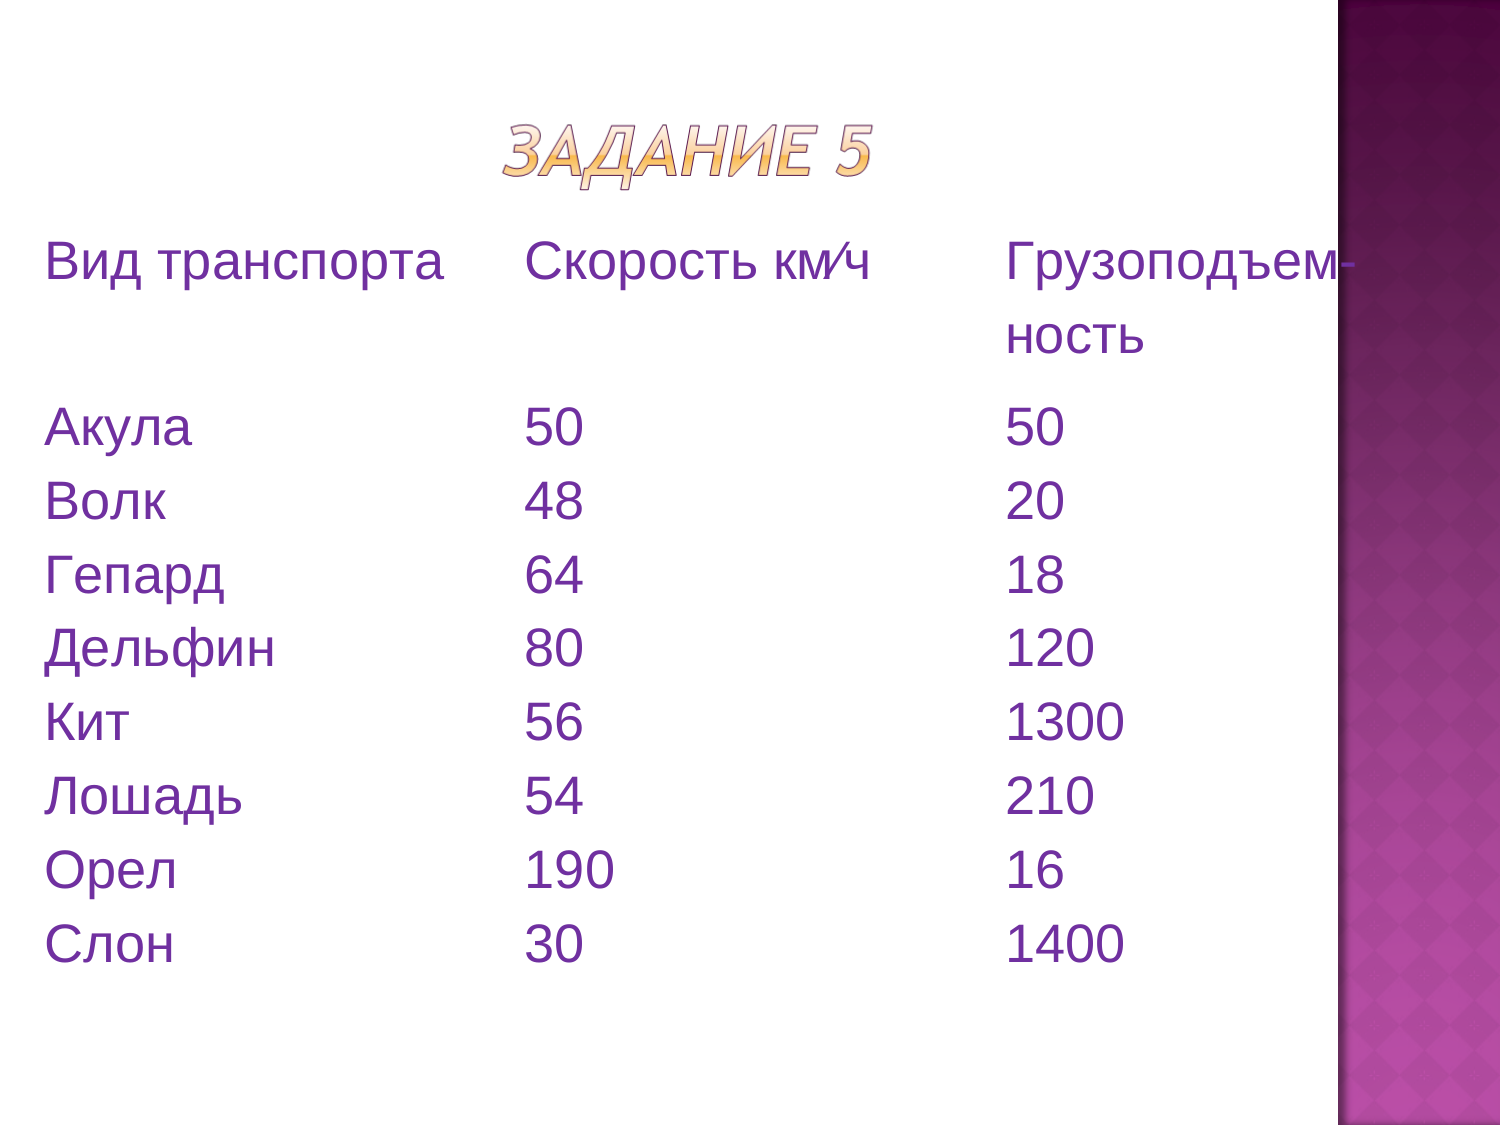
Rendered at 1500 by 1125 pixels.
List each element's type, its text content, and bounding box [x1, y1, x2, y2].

picture [1337, 0, 1500, 1125]
table_header Грузоподъем- ность [990, 220, 1471, 385]
table_header Скорость км∕ч [510, 220, 990, 385]
table_cell 50 48 64 80 56 54 190 30 [510, 385, 990, 1082]
table_cell 50 20 18 120 1300 210 16 1400 [990, 385, 1471, 1082]
picture [73, 43, 1302, 192]
table_header Вид транспорта [29, 220, 510, 385]
table_cell Акула Волк Гепард Дельфин Кит Лошадь Орел Слон [29, 385, 510, 1082]
